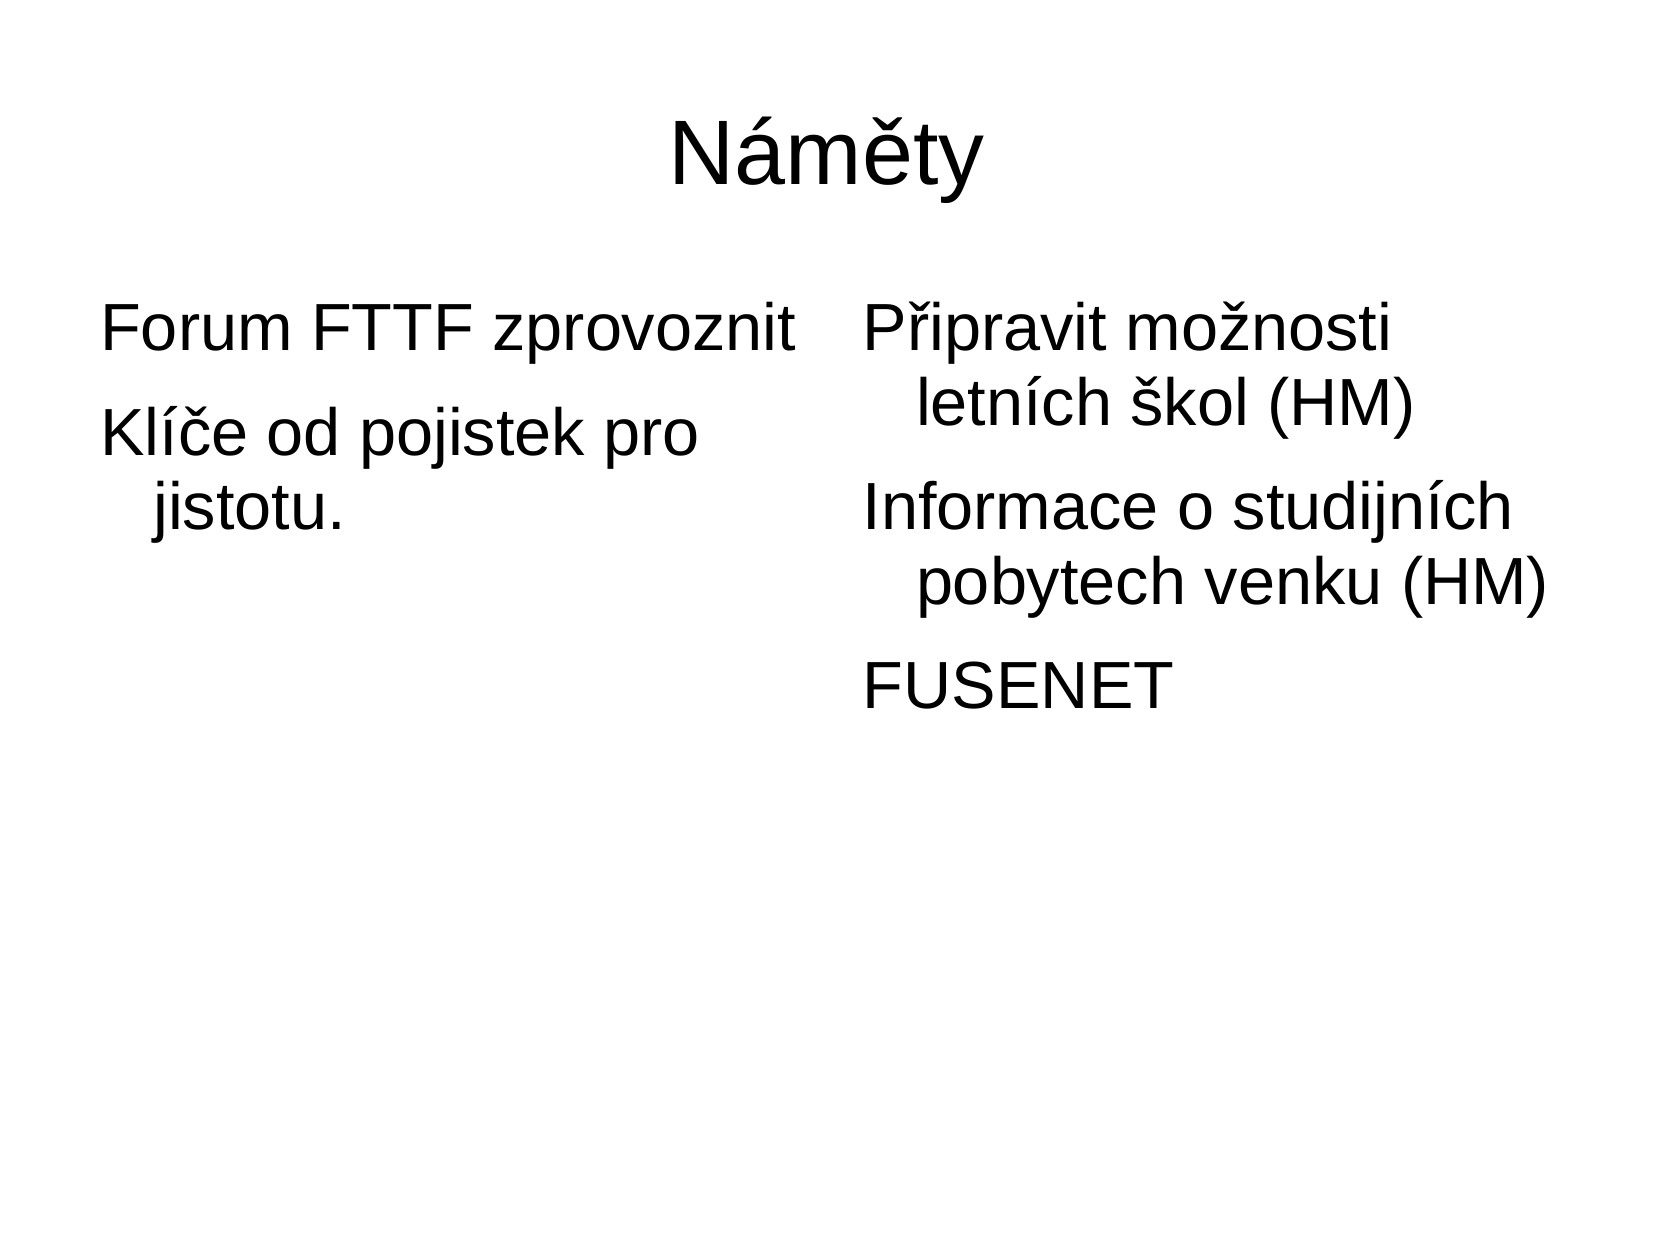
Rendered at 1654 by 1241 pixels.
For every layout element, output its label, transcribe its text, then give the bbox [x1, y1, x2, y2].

list Připravit možnosti letních škol (HM) Informace o studijních pobytech venku (HM) FUSENET [845, 290, 1572, 1094]
list Forum FTTF zprovoznit Klíče od pojistek pro jistotu. [82, 290, 809, 1094]
title Náměty [82, 56, 1571, 250]
